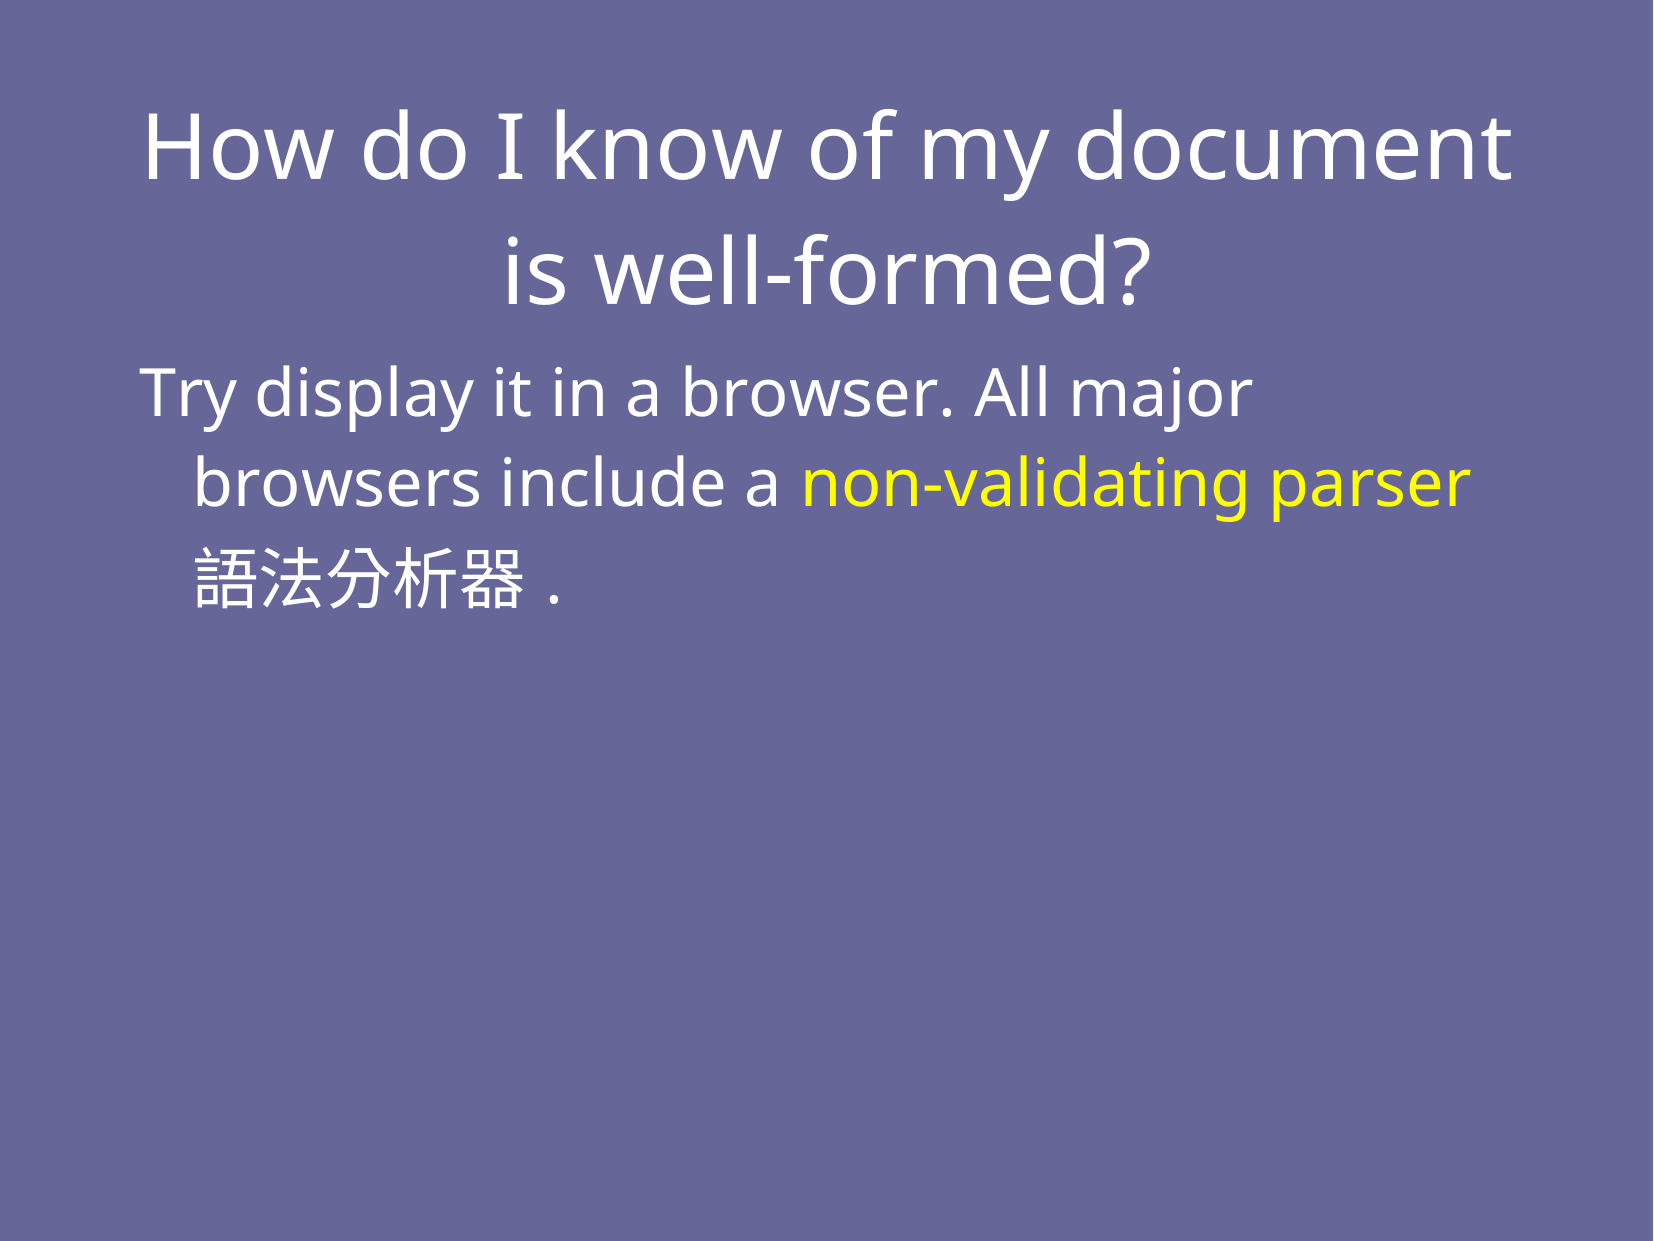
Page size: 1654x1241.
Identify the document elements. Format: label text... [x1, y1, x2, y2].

title How do I know of my document is well-formed? [121, 83, 1534, 330]
list Try display it in a browser. All major browsers include a non-validating parser 語法分析器. [121, 344, 1534, 1127]
